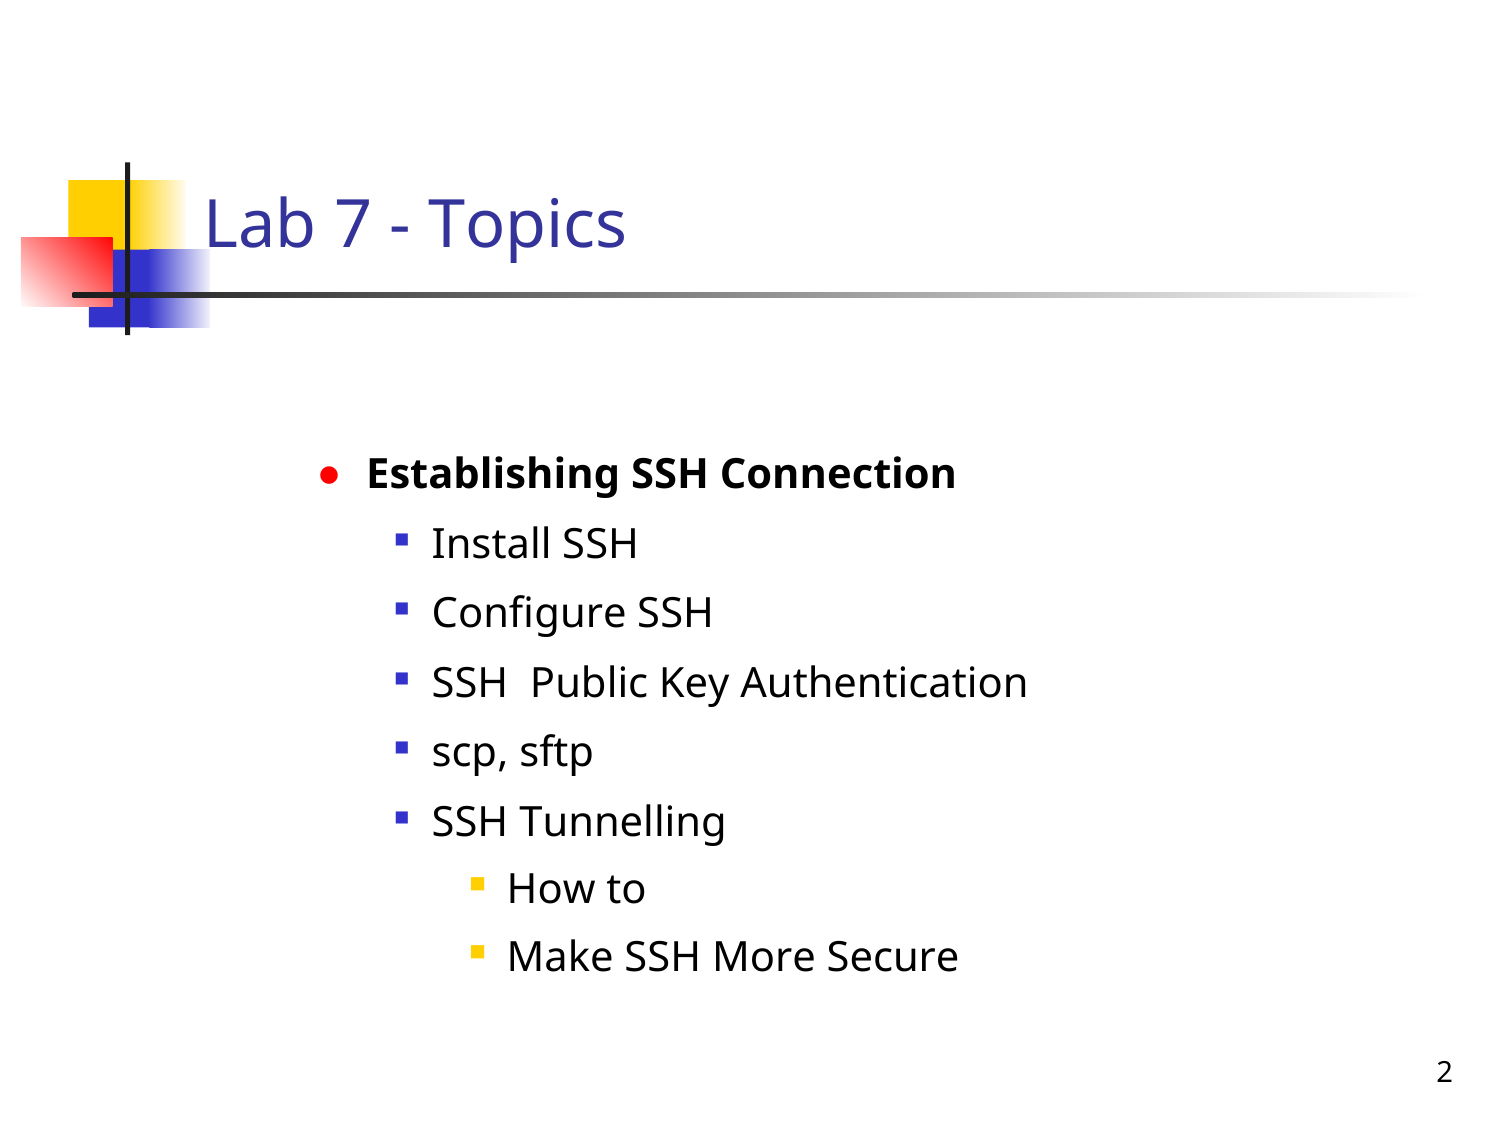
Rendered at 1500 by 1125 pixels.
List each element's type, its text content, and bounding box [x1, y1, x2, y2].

list Establishing SSH Connection Install SSH Configure SSH SSH Public Key Authentication scp, sftp SSH Tunnelling How to Make SSH More Secure [229, 365, 1434, 979]
title Lab 7 - Topics [188, 35, 1468, 276]
